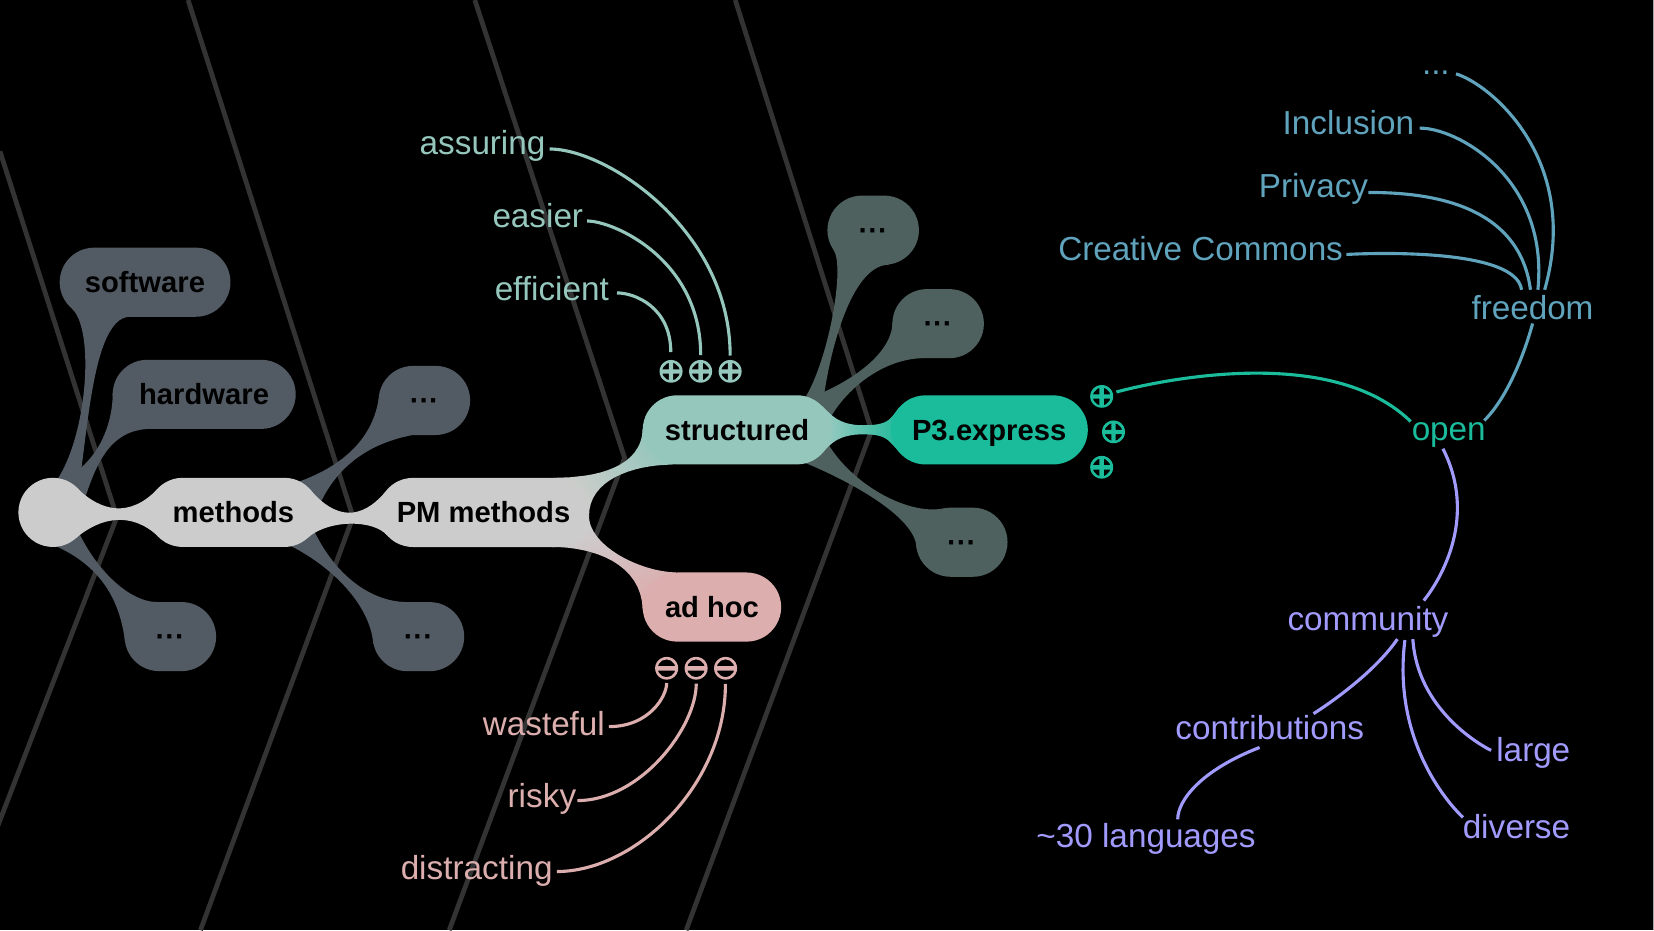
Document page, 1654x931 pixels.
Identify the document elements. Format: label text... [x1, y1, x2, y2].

text_box Inclusion [1267, 97, 1429, 150]
text_box Creative Commons [1043, 223, 1358, 276]
text_box wasteful [468, 697, 620, 750]
text_box ad hoc [642, 572, 782, 642]
text_box distracting [386, 842, 568, 895]
text_box large [1481, 724, 1585, 777]
text_box software [59, 247, 231, 317]
text_box community [1272, 593, 1464, 646]
text_box [718, 359, 742, 383]
text_box [684, 656, 708, 680]
text_box diverse [1448, 801, 1585, 854]
text_box methods [148, 477, 309, 547]
text_box [714, 656, 738, 680]
text_box Privacy [1244, 160, 1383, 213]
text_box [806, 252, 938, 544]
text_box [555, 513, 671, 602]
text_box ... [1407, 36, 1465, 89]
text_box [1090, 384, 1114, 408]
text_box contributions [1160, 701, 1379, 754]
text_box [557, 435, 672, 512]
text_box efficient [480, 263, 624, 316]
text_box open [1397, 402, 1501, 455]
text_box risky [492, 770, 591, 822]
text_box [1101, 420, 1126, 444]
text_box ··· [892, 289, 984, 359]
text_box [689, 359, 713, 383]
text_box easier [477, 190, 598, 243]
text_box [655, 656, 679, 680]
text_box ··· [124, 602, 217, 672]
text_box hardware [112, 359, 296, 429]
text_box ··· [378, 365, 471, 436]
text_box PM methods [385, 477, 590, 548]
text_box P3.express [890, 395, 1088, 465]
text_box ~30 languages [1021, 810, 1271, 863]
text_box structured [642, 395, 832, 465]
text_box ··· [372, 602, 465, 672]
text_box [659, 359, 683, 383]
text_box ··· [916, 507, 1008, 577]
text_box [18, 311, 158, 635]
text_box freedom [1456, 282, 1609, 335]
text_box [292, 402, 413, 635]
text_box ··· [827, 195, 919, 265]
text_box assuring [404, 117, 561, 170]
text_box [1090, 455, 1114, 479]
